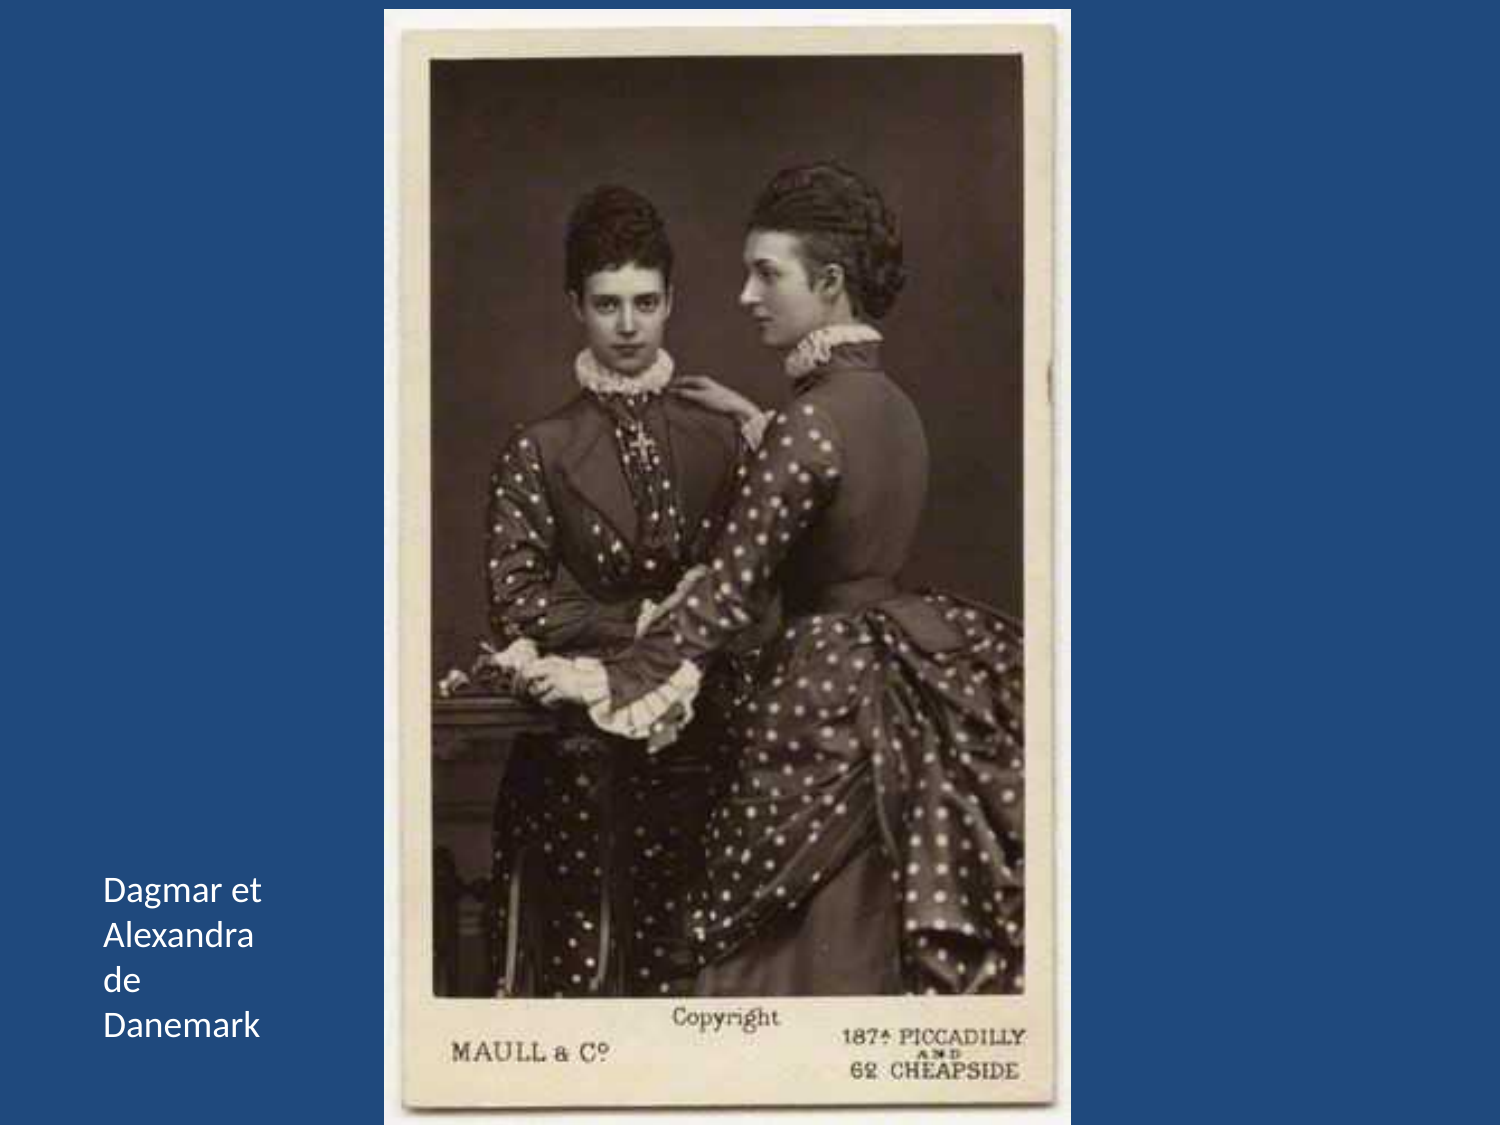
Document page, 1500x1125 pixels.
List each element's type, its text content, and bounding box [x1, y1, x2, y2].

picture [384, 9, 1071, 1125]
text_box Dagmar et Alexandra de Danemark [88, 857, 313, 1053]
